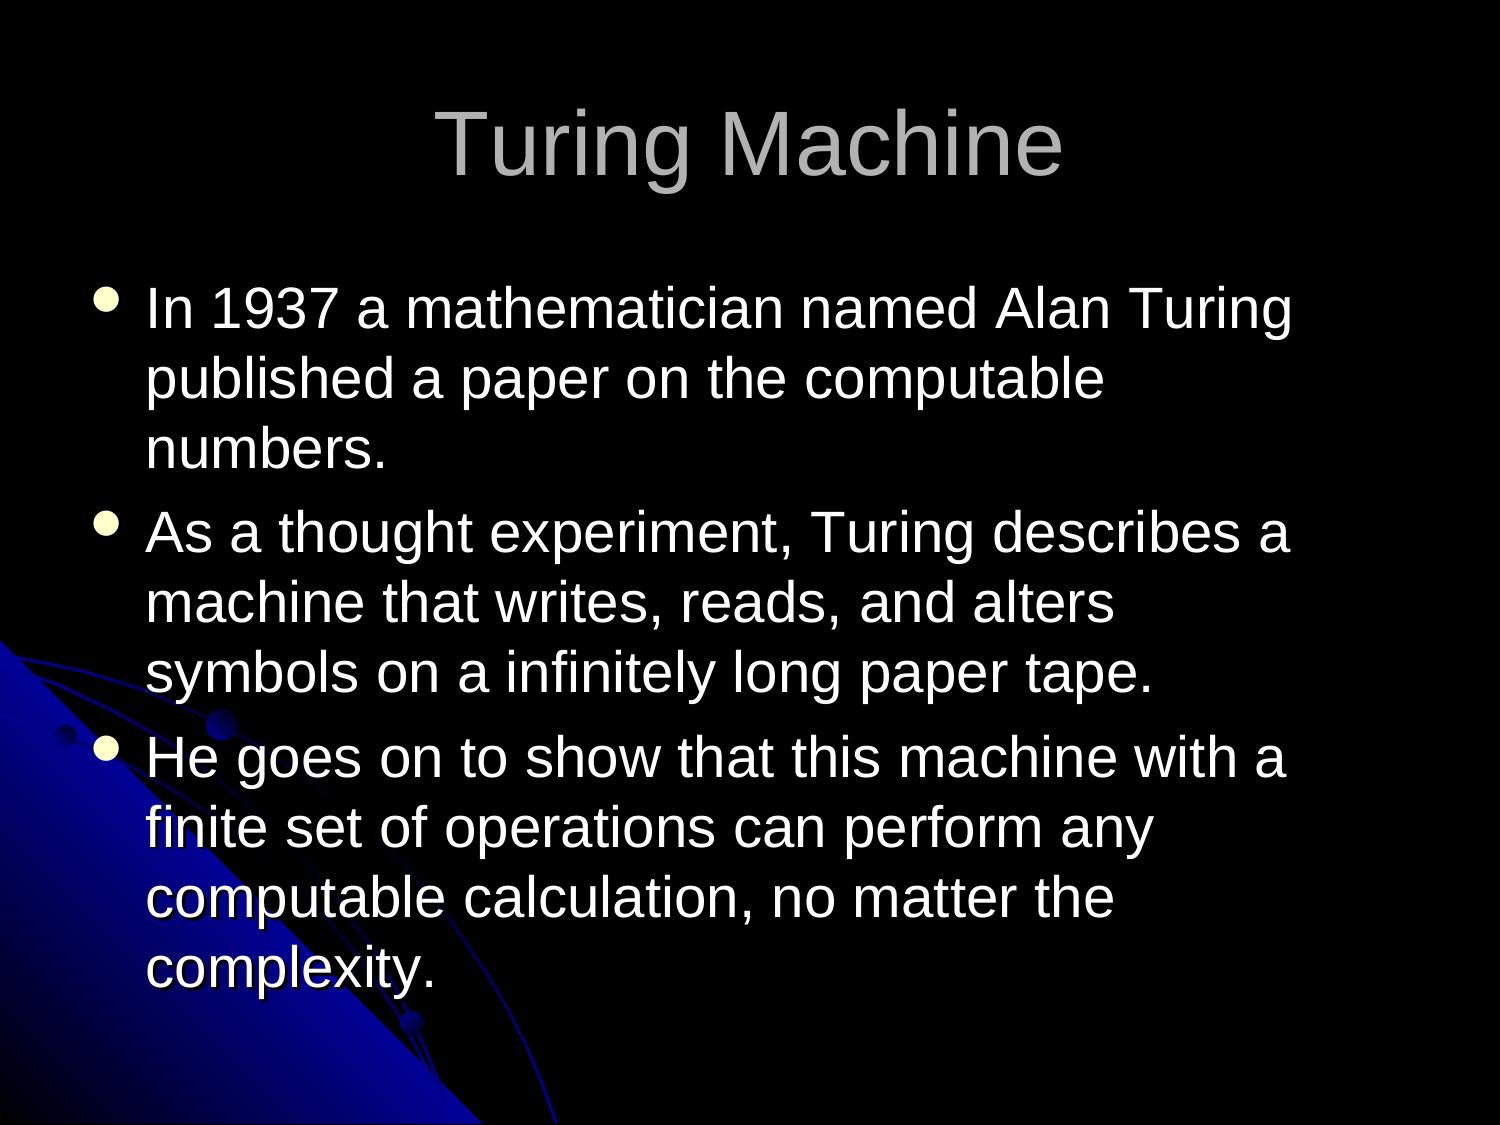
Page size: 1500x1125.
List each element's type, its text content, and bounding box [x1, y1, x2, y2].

list In 1937 a mathematician named Alan Turing published a paper on the computable numbers. As a thought experiment, Turing describes a machine that writes, reads, and alters symbols on a infinitely long paper tape. He goes on to show that this machine with a finite set of operations can perform any computable calculation, no matter the complexity. [74, 262, 1313, 1051]
title Turing Machine [75, 45, 1426, 233]
